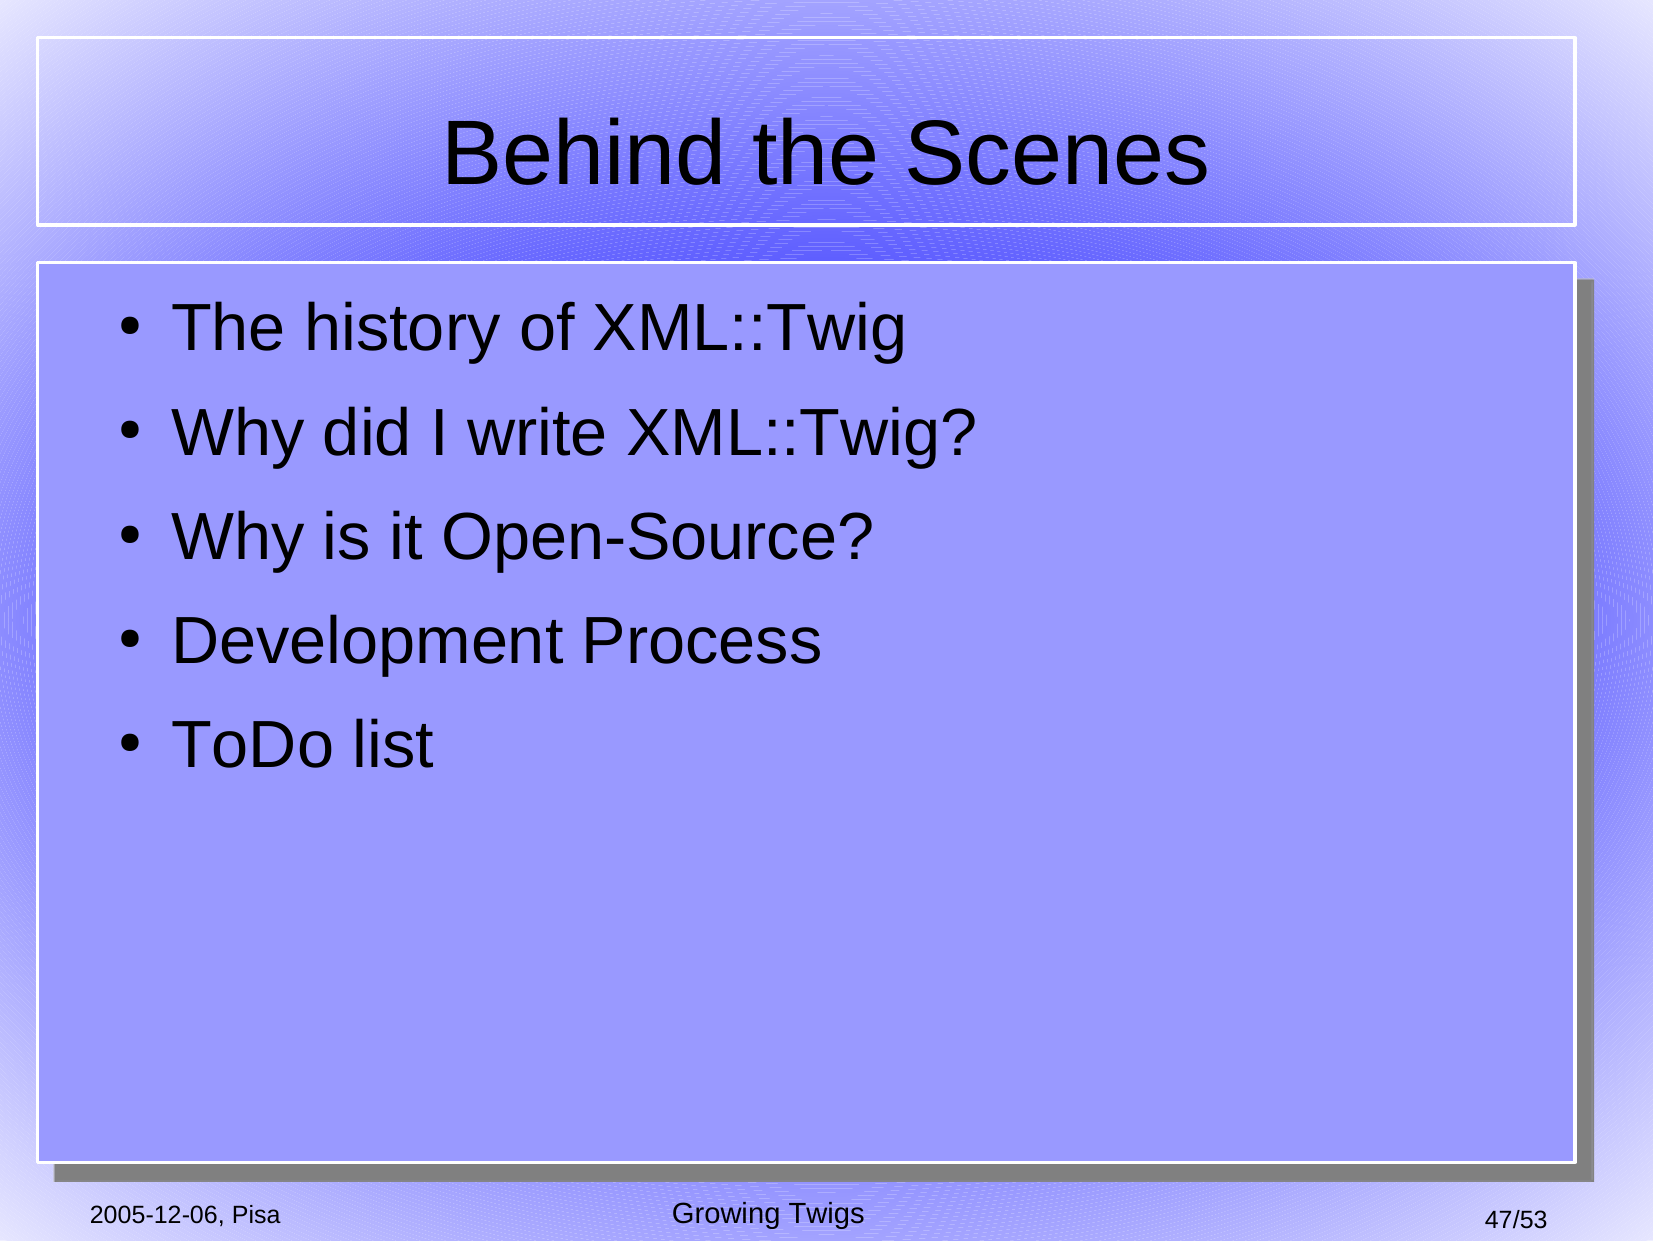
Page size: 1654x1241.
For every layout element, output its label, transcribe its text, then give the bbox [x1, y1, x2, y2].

list The history of XML::Twig Why did I write XML::Twig? Why is it Open-Source? Development Process ToDo list [82, 290, 1571, 1126]
title Behind the Scenes [82, 49, 1571, 257]
